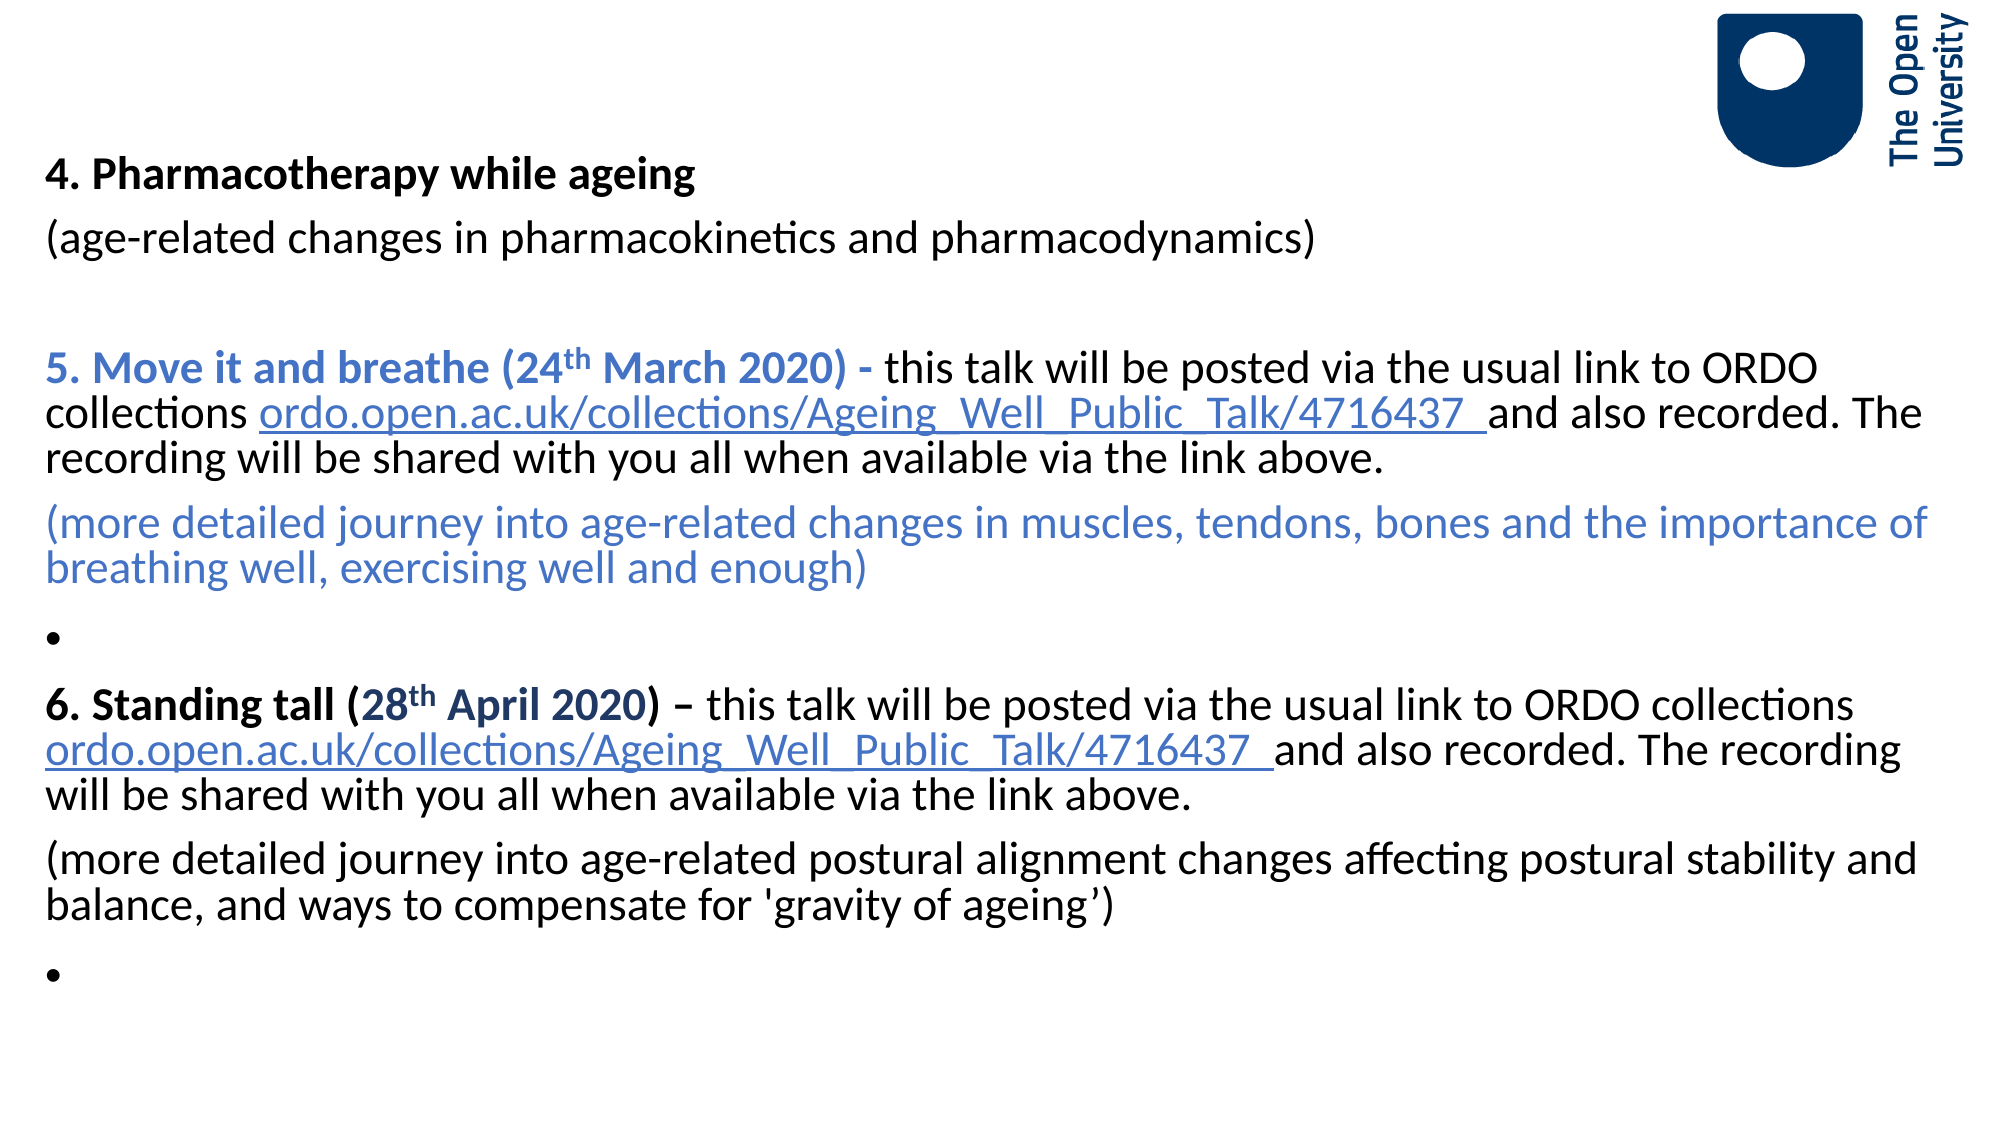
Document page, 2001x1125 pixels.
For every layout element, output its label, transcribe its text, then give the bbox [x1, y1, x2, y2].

picture [1716, 10, 1971, 170]
list 4. Pharmacotherapy while ageing (age-related changes in pharmacokinetics and pharmacodynamics) 5. Move it and breathe (24th March 2020) - this talk will be posted via the usual link to ORDO collections ordo.open.ac.uk/collections/Ageing_Well_Public_Talk/4716437 and also recorded. The recording will be shared with you all when available via the link above. (more detailed journey into age-related changes in muscles, tendons, bones and the importance of breathing well, exercising well and enough) 6. Standing tall (28th April 2020) – this talk will be posted via the usual link to ORDO collections ordo.open.ac.uk/collections/Ageing_Well_Public_Talk/4716437 and also recorded. The recording will be shared with you all when available via the link above. (more detailed journey into age-related postural alignment changes affecting postural stability and balance, and ways to compensate for 'gravity of ageing’) [30, 145, 1971, 1080]
